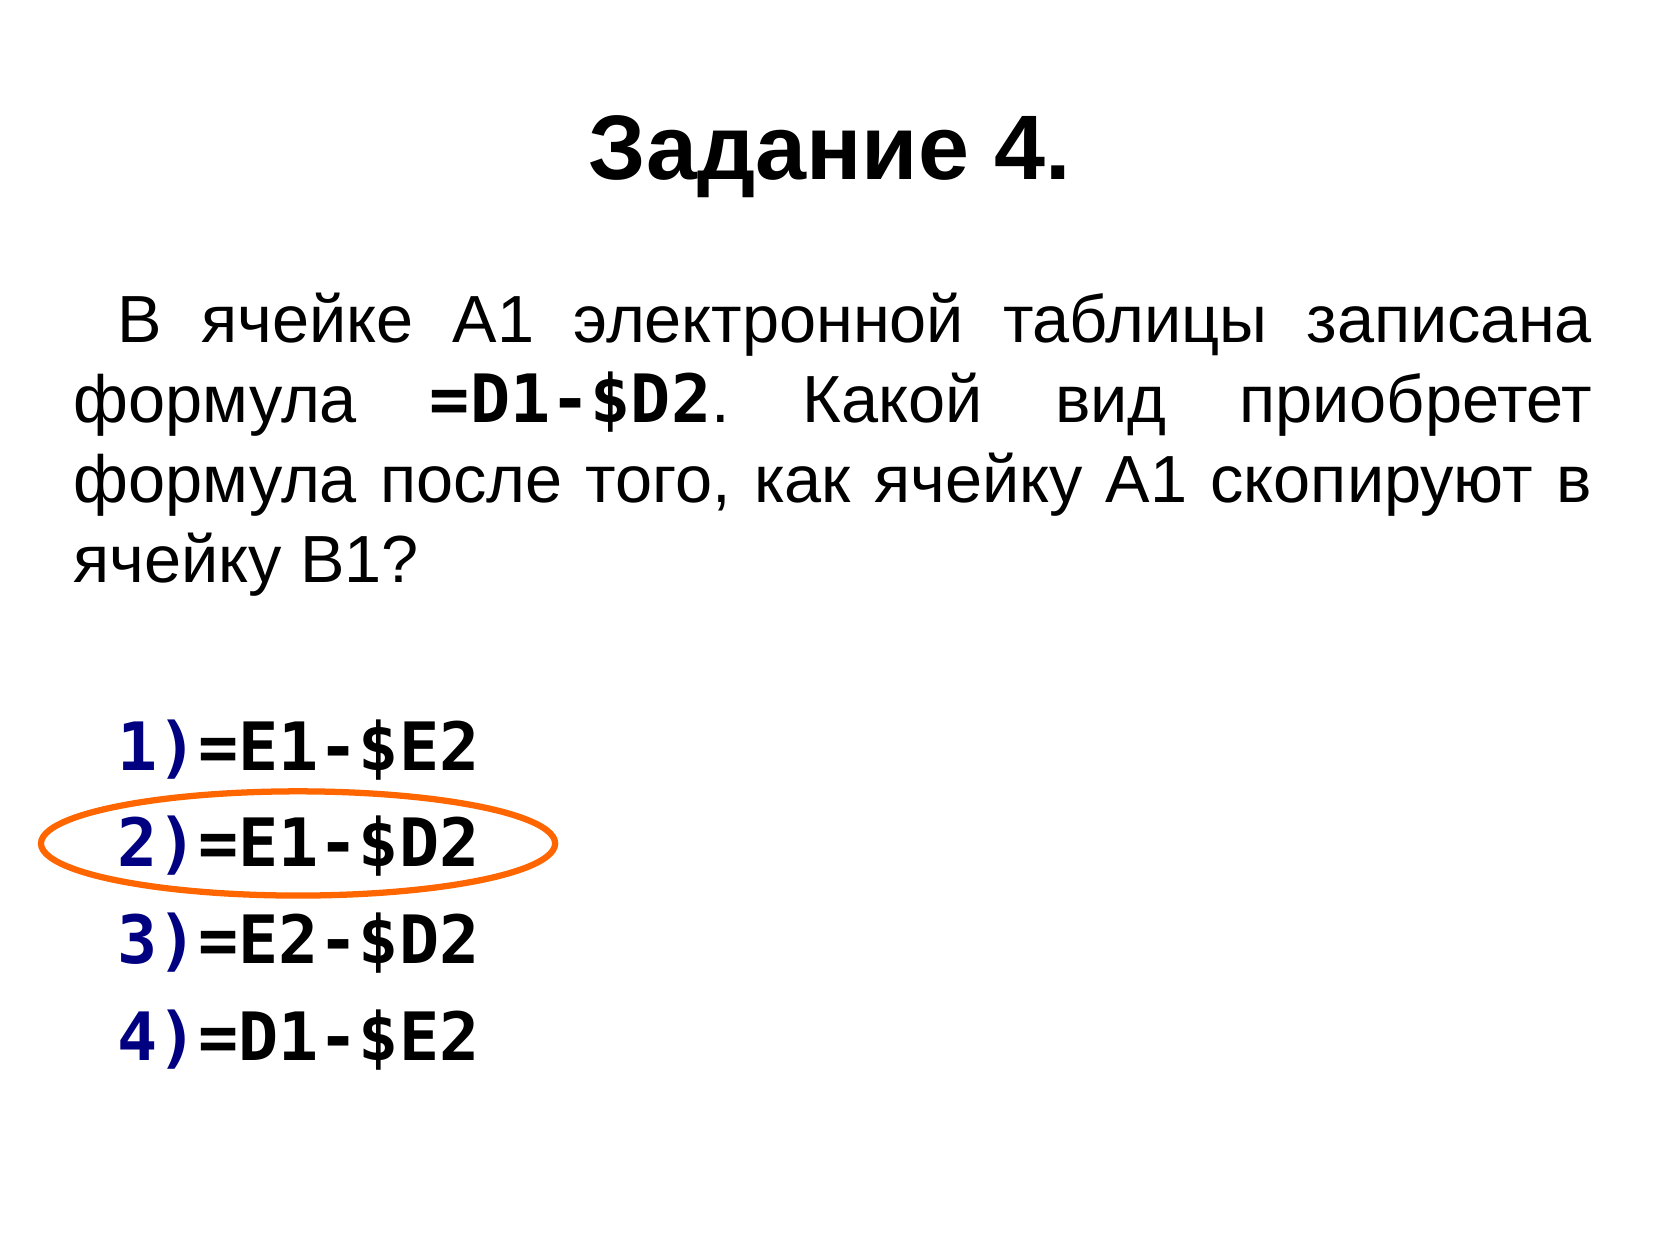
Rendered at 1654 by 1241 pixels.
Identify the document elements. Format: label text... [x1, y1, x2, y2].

title Задание 4. [82, 68, 1571, 268]
list В ячейке А1 электронной таблицы записана формула =D1-$D2. Какой вид приобретет формула после того, как ячейку А1 скопируют в ячейку В1? =E1-$E2 =E1-$D2 =E2-$D2 =D1-$E2 [58, 268, 1609, 1194]
list В ячейке А1 электронной таблицы записана формула =D1-$D2. Какой вид приобретет формула после того, как ячейку А1 скопируют в ячейку В1? =E1-$E2 =E1-$D2 =E2-$D2 =D1-$E2 [58, 795, 551, 892]
